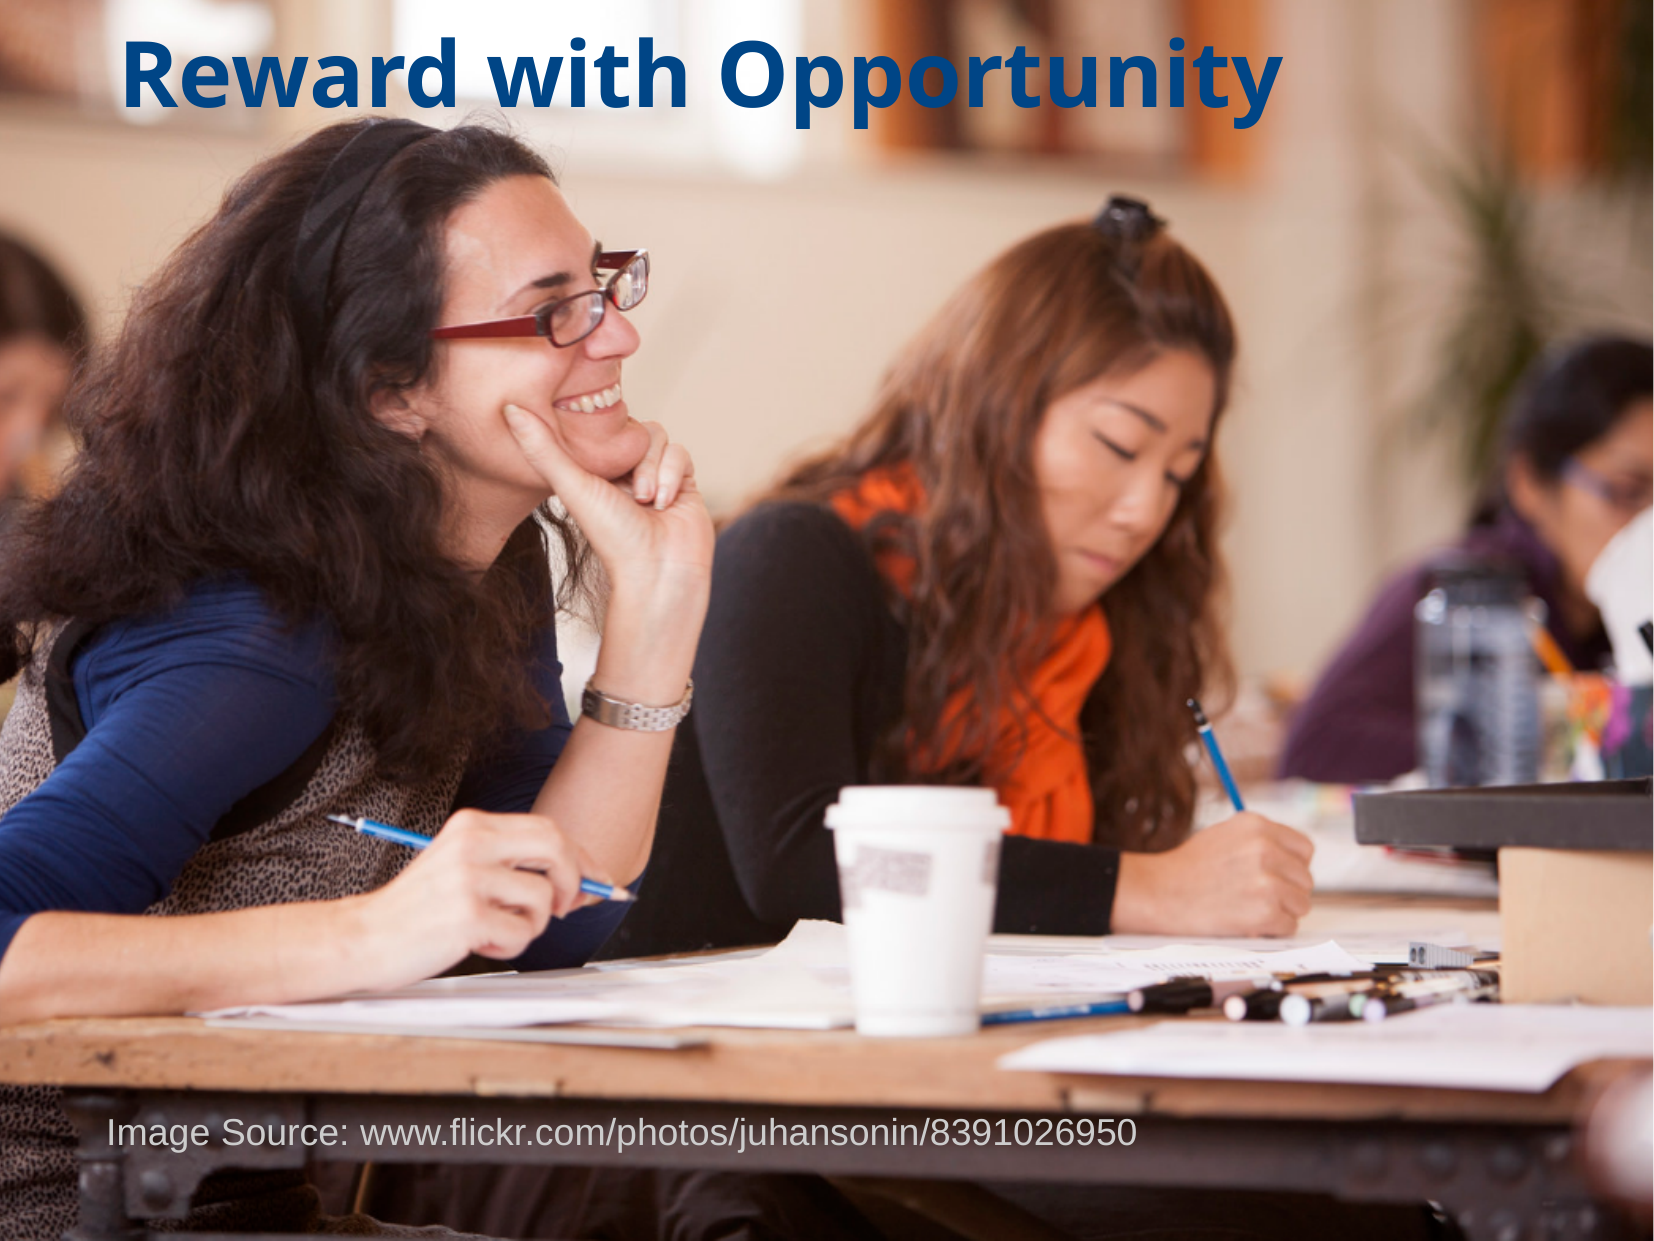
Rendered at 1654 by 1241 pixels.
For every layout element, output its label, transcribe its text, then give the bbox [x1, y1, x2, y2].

picture [0, 0, 1654, 1241]
title Reward with Opportunity [118, 0, 1571, 179]
list Image Source: www.flickr.com/photos/juhansonin/8391026950 [106, 1111, 1524, 1170]
